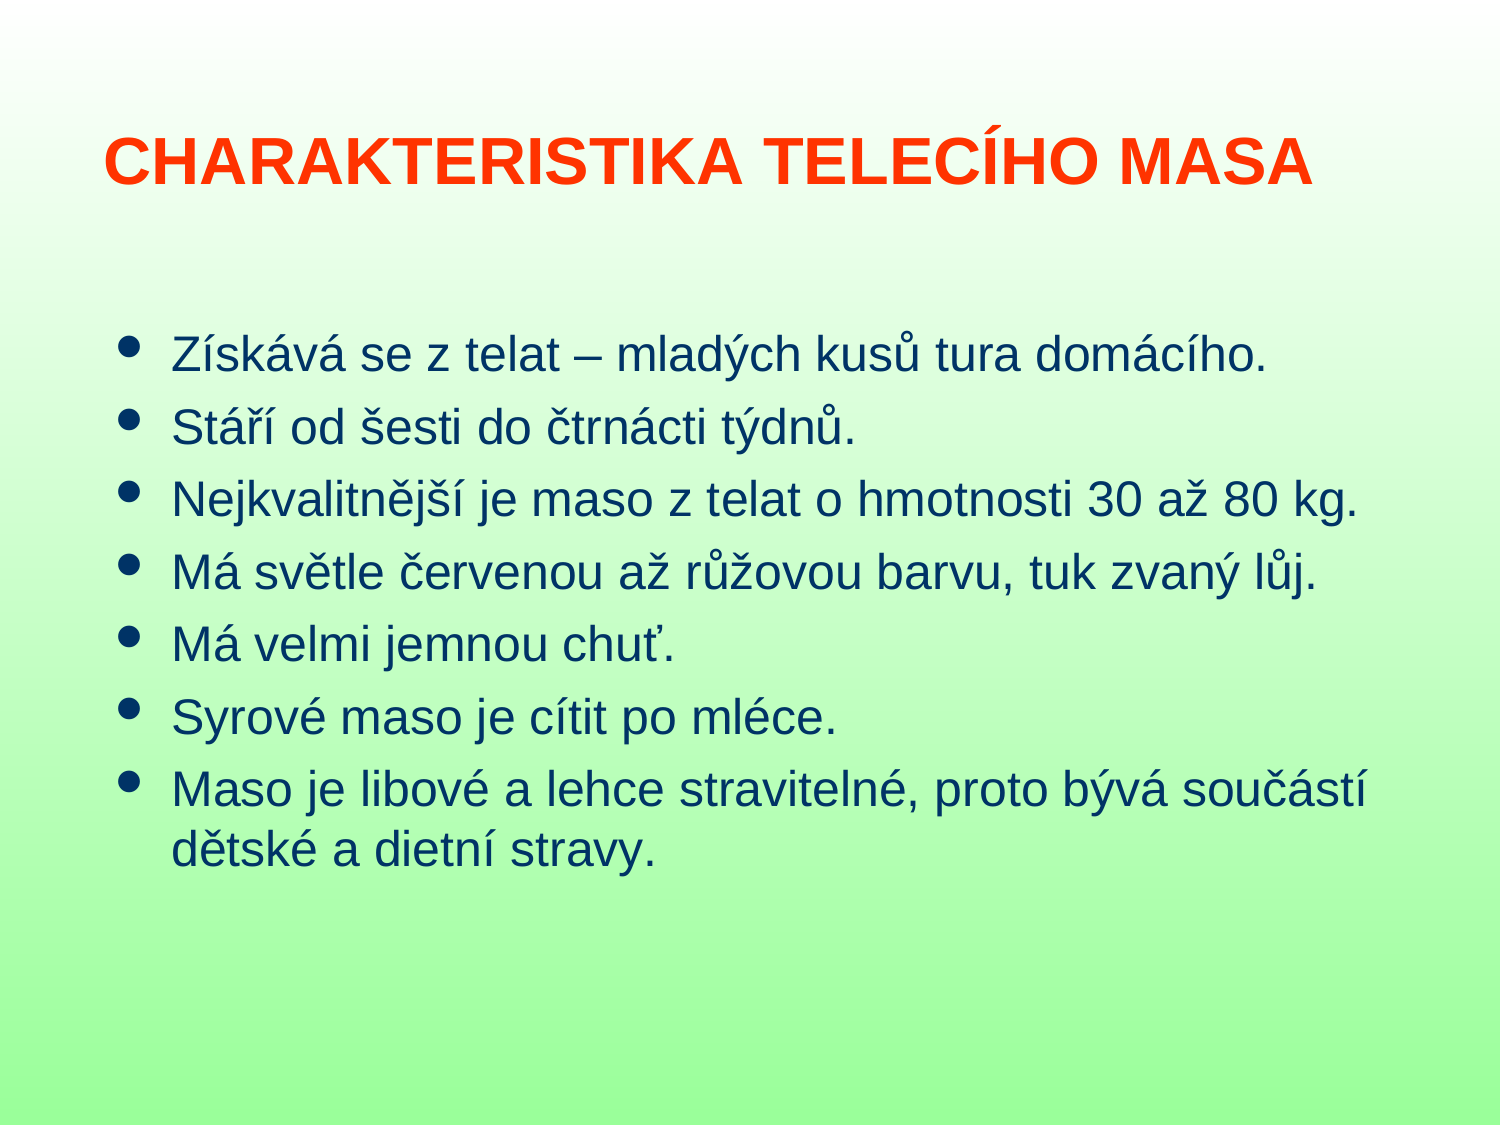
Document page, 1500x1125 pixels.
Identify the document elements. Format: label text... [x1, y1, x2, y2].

list Získává se z telat – mladých kusů tura domácího. Stáří od šesti do čtrnácti týdnů. Nejkvalitnější je maso z telat o hmotnosti 30 až 80 kg. Má světle červenou až růžovou barvu, tuk zvaný lůj. Má velmi jemnou chuť. Syrové maso je cítit po mléce. Maso je libové a lehce stravitelné, proto bývá součástí dětské a dietní stravy. [100, 314, 1434, 998]
title CHARAKTERISTIKA TELECÍHO MASA [88, 42, 1365, 207]
